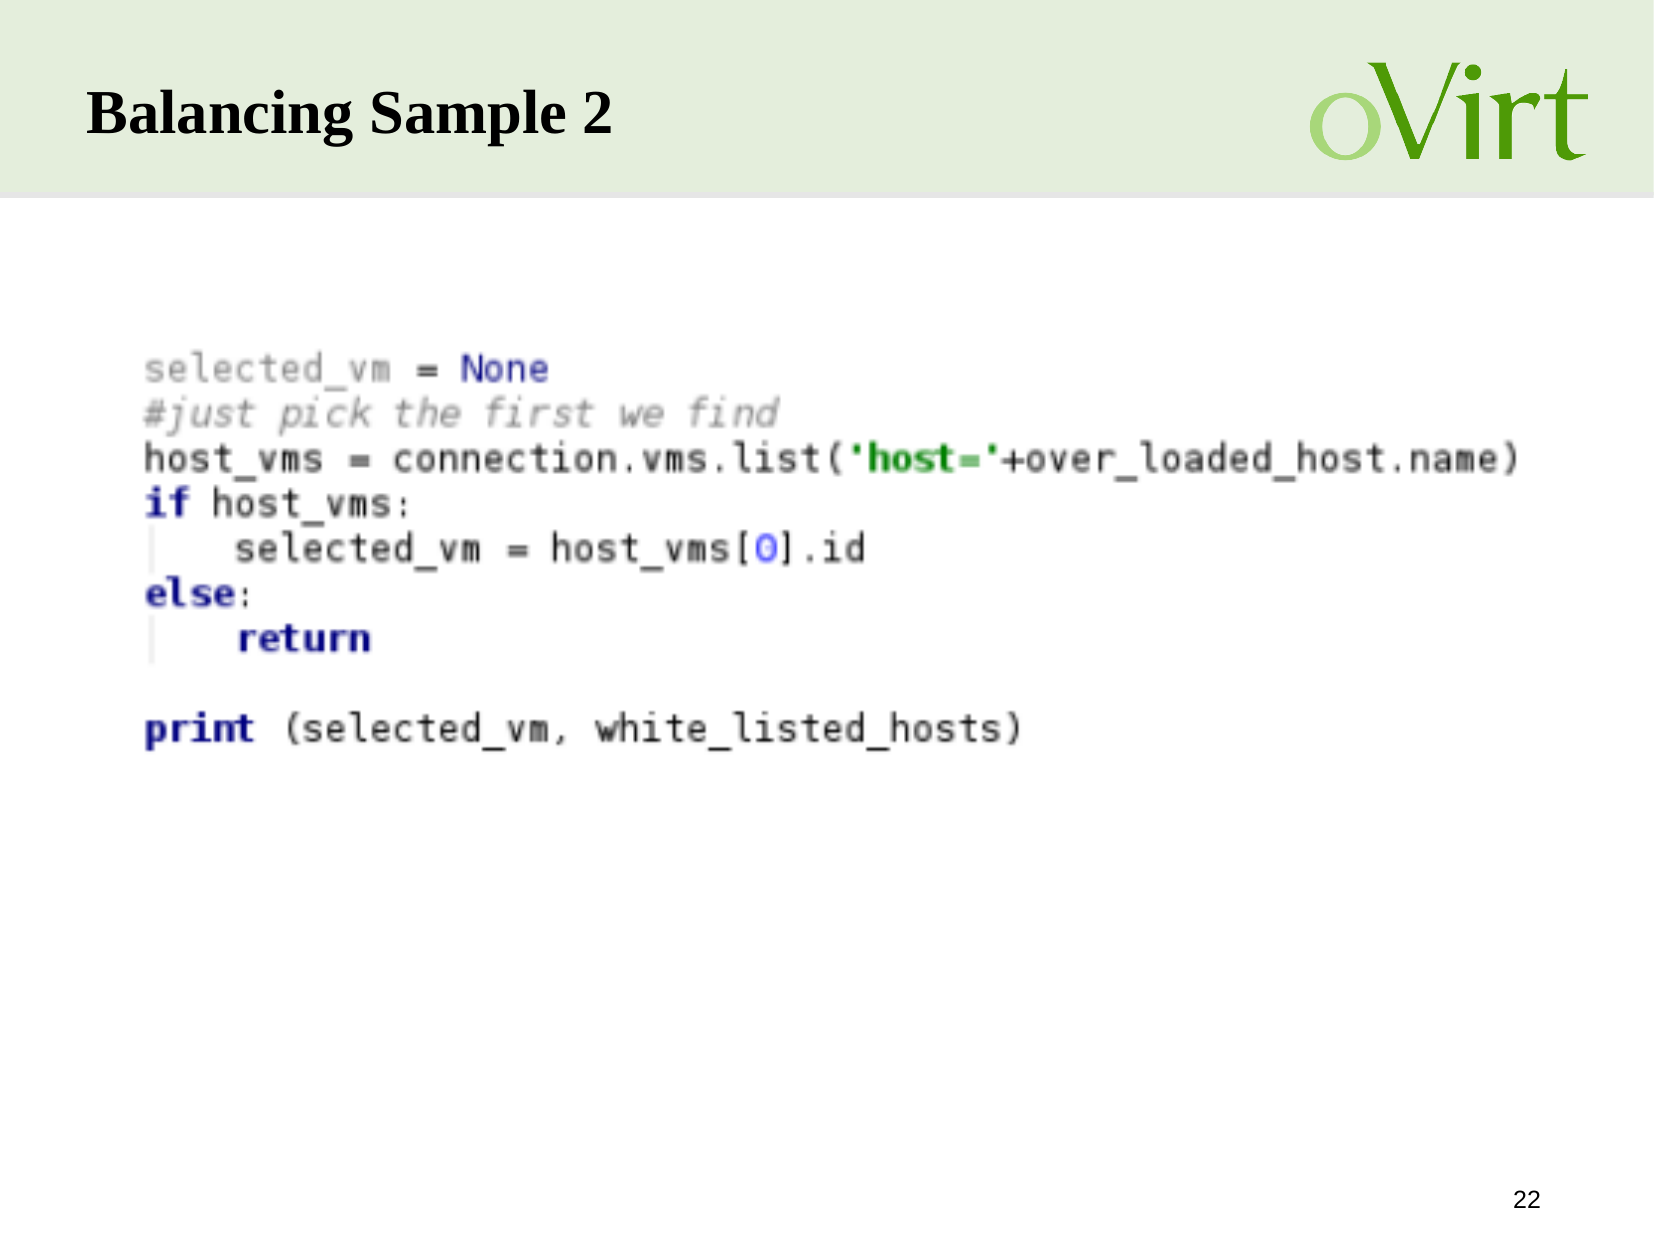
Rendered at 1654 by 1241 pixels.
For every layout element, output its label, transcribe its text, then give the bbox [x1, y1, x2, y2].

picture [90, 317, 1591, 806]
picture [1307, 36, 1613, 180]
title Balancing Sample 2 [86, 36, 1307, 188]
